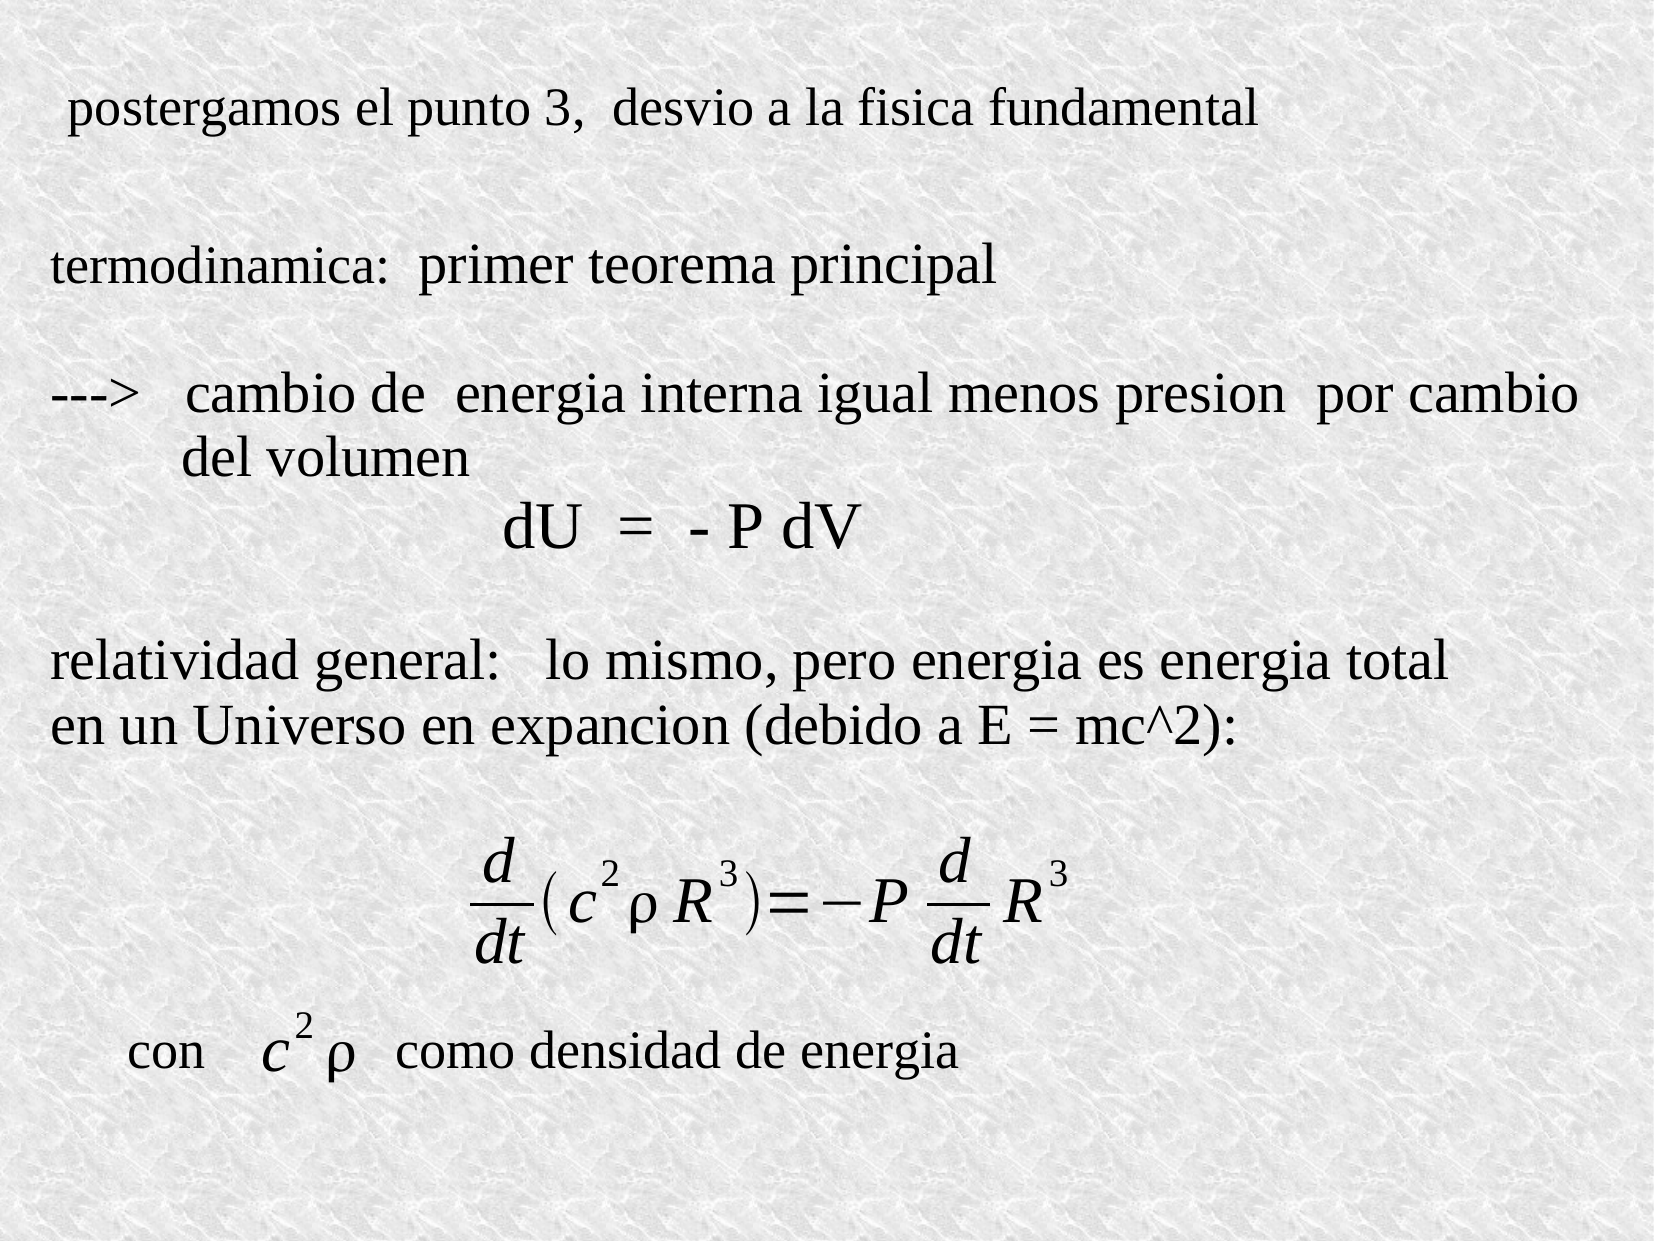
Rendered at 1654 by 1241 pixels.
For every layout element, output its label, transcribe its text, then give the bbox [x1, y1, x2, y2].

text_box postergamos el punto 3, desvio a la fisica fundamental [52, 69, 1276, 151]
text_box como densidad de energia [380, 1012, 976, 1093]
text_box termodinamica: primer teorema principal ---> cambio de energia interna igual menos presion por cambio del volumen dU = - P dV relatividad general: lo mismo, pero energia es energia total en un Universo en expancion (debido a E = mc^2): [35, 223, 1625, 813]
text_box con [112, 1012, 221, 1093]
picture [0, 0, 1654, 1241]
chart [245, 1006, 376, 1088]
chart [450, 825, 1083, 980]
